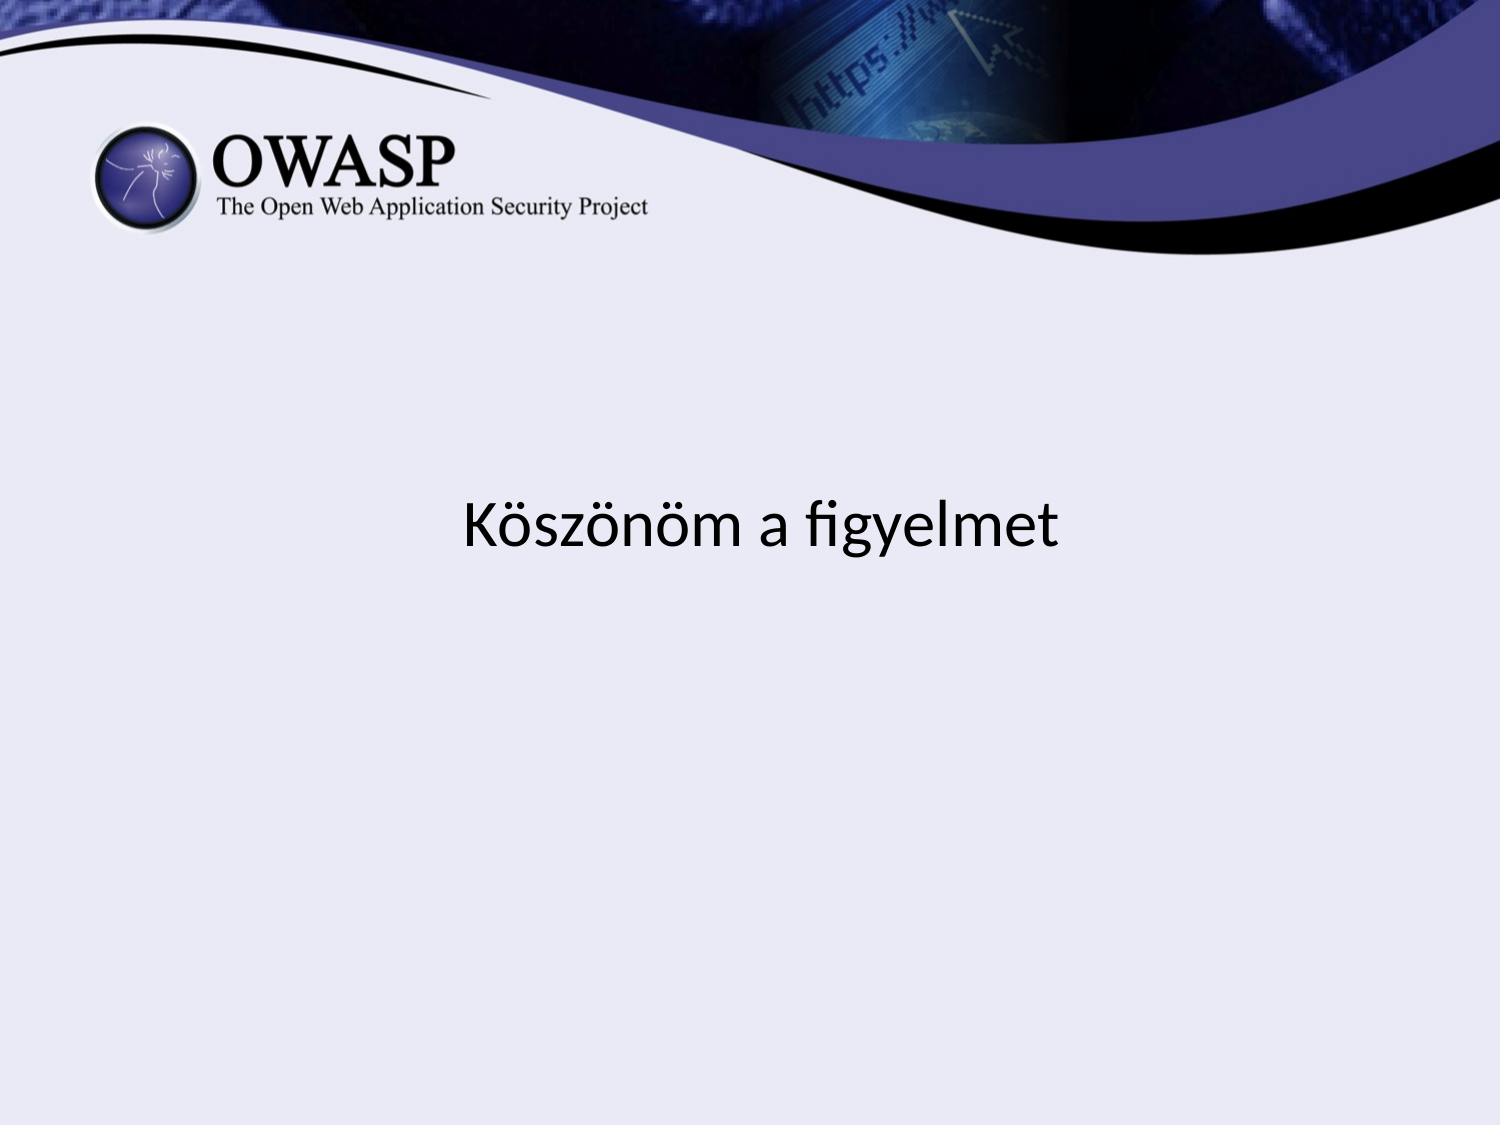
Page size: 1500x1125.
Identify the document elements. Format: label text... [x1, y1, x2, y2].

text_box Köszönöm a figyelmet [318, 472, 1205, 582]
picture [0, 0, 1500, 1125]
